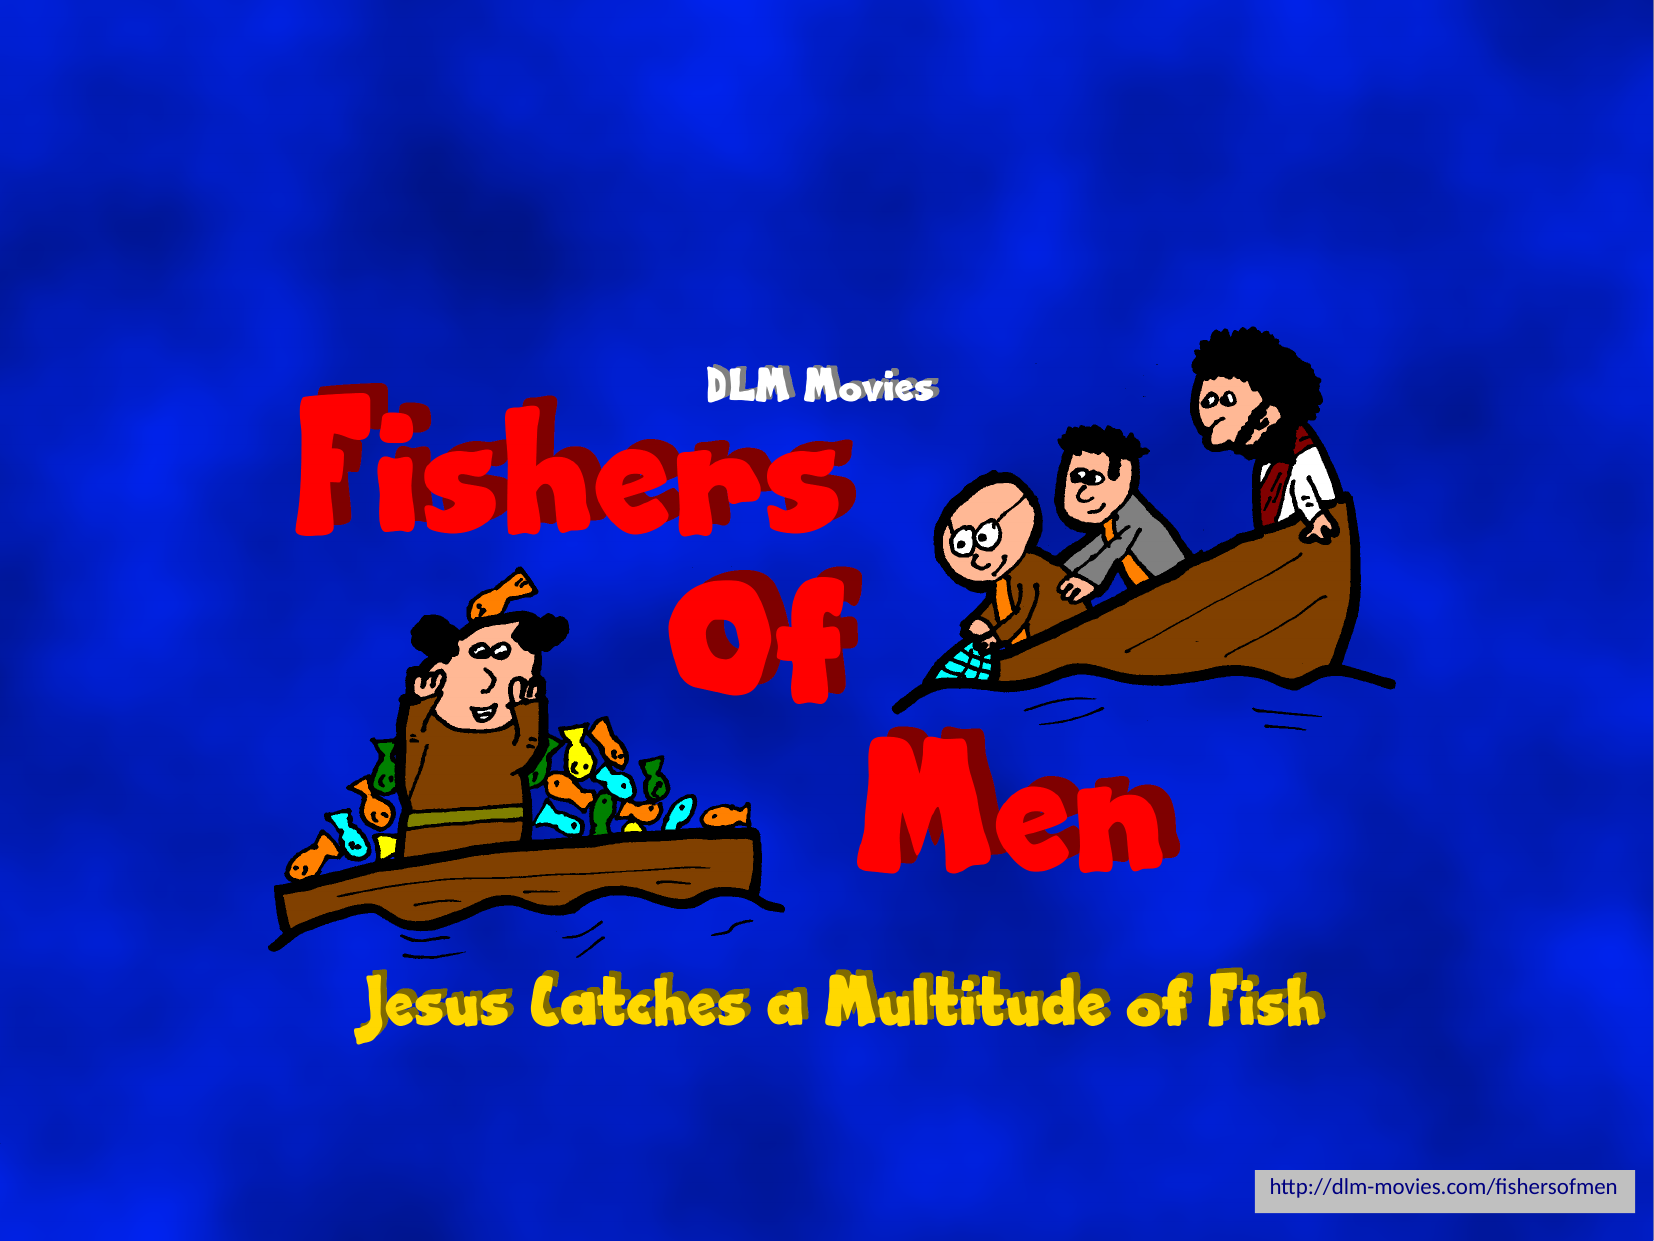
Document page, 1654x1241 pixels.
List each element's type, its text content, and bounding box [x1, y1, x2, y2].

text_box http://dlm-movies.com/fishersofmen [1254, 1170, 1636, 1214]
picture [0, 0, 1654, 1241]
